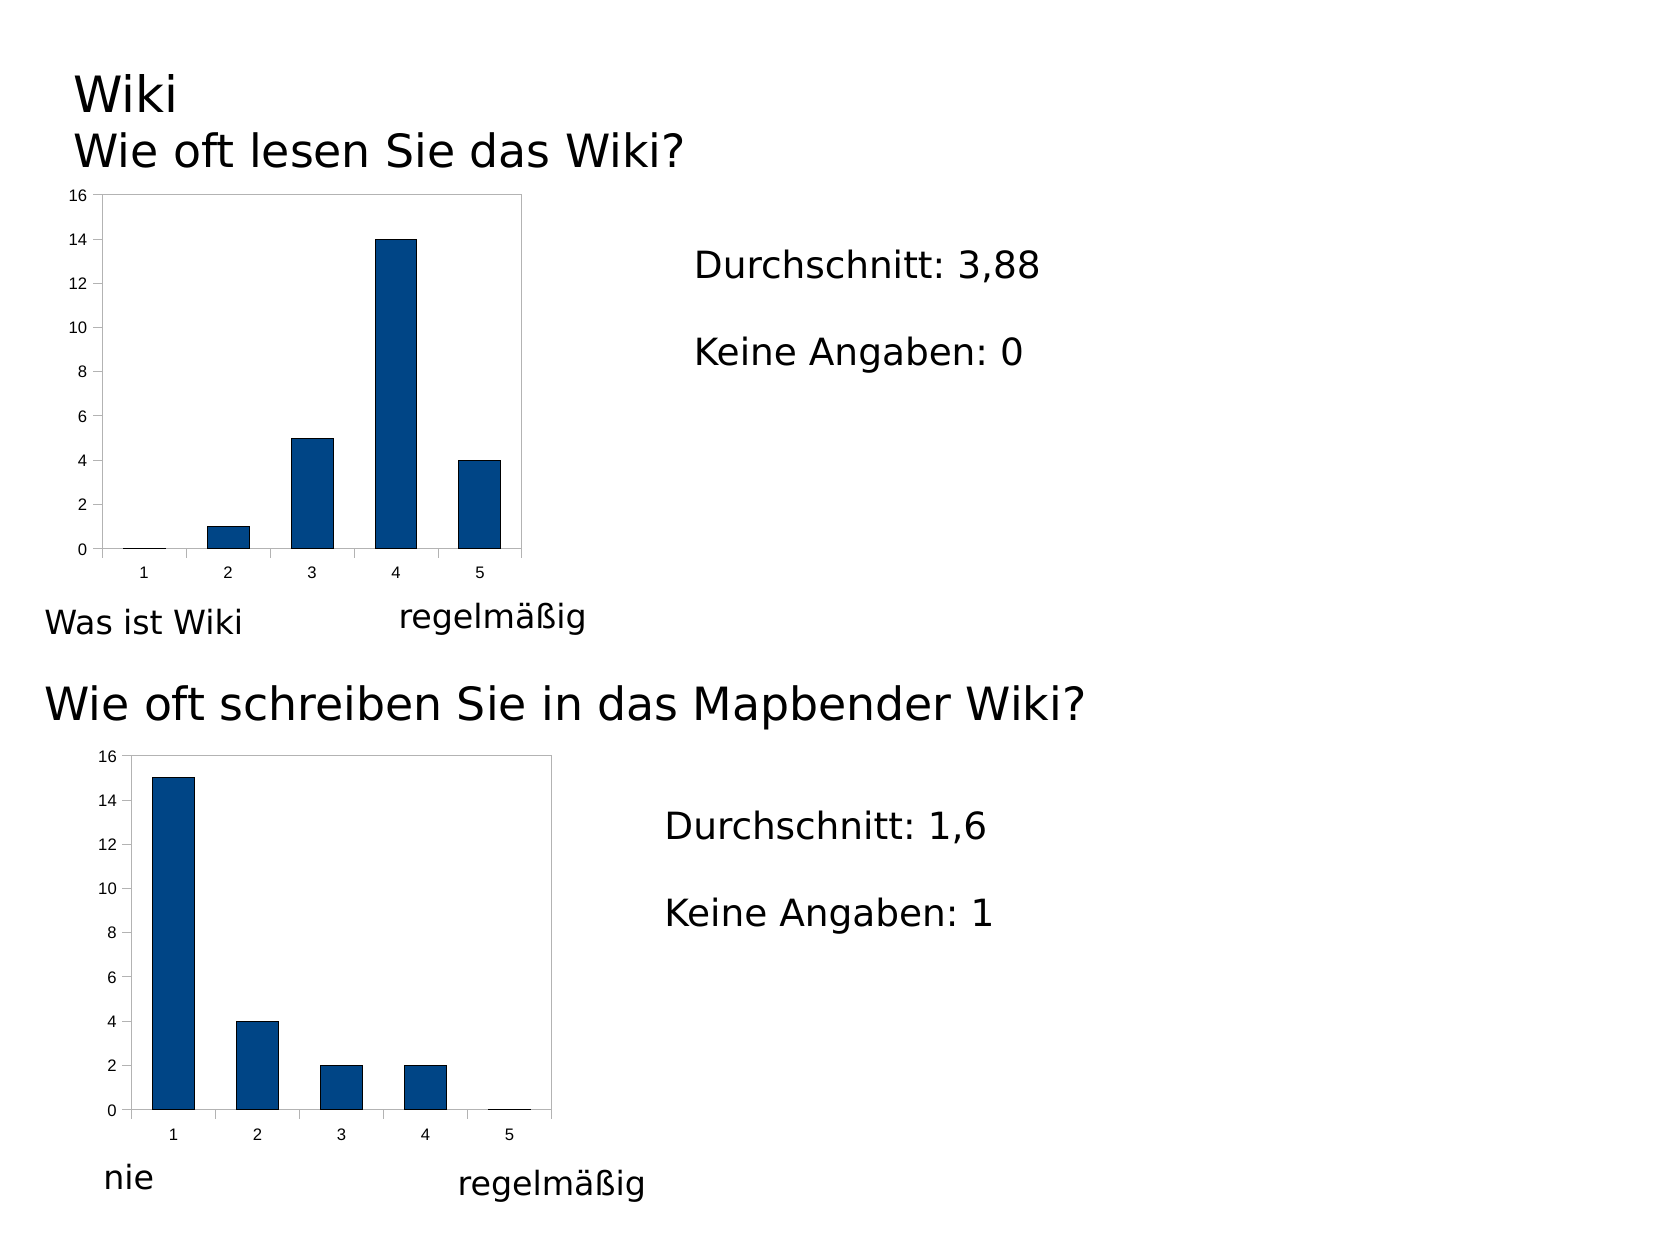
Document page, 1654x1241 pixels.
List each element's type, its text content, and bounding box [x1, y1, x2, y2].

text_box Wiki Wie oft lesen Sie das Wiki? [59, 59, 798, 186]
text_box Wie oft schreiben Sie in das Mapbender Wiki? [29, 670, 1536, 739]
text_box Durchschnitt: 1,6 Keine Angaben: 1 [649, 797, 1447, 943]
text_box Durchschnitt: 3,88 Keine Angaben: 0 [679, 236, 1359, 382]
chart [88, 738, 561, 1152]
text_box Was ist Wiki [29, 596, 266, 650]
text_box regelmäßig [442, 1157, 680, 1211]
chart [59, 177, 532, 591]
text_box regelmäßig [383, 590, 680, 670]
text_box nie [88, 1151, 178, 1211]
